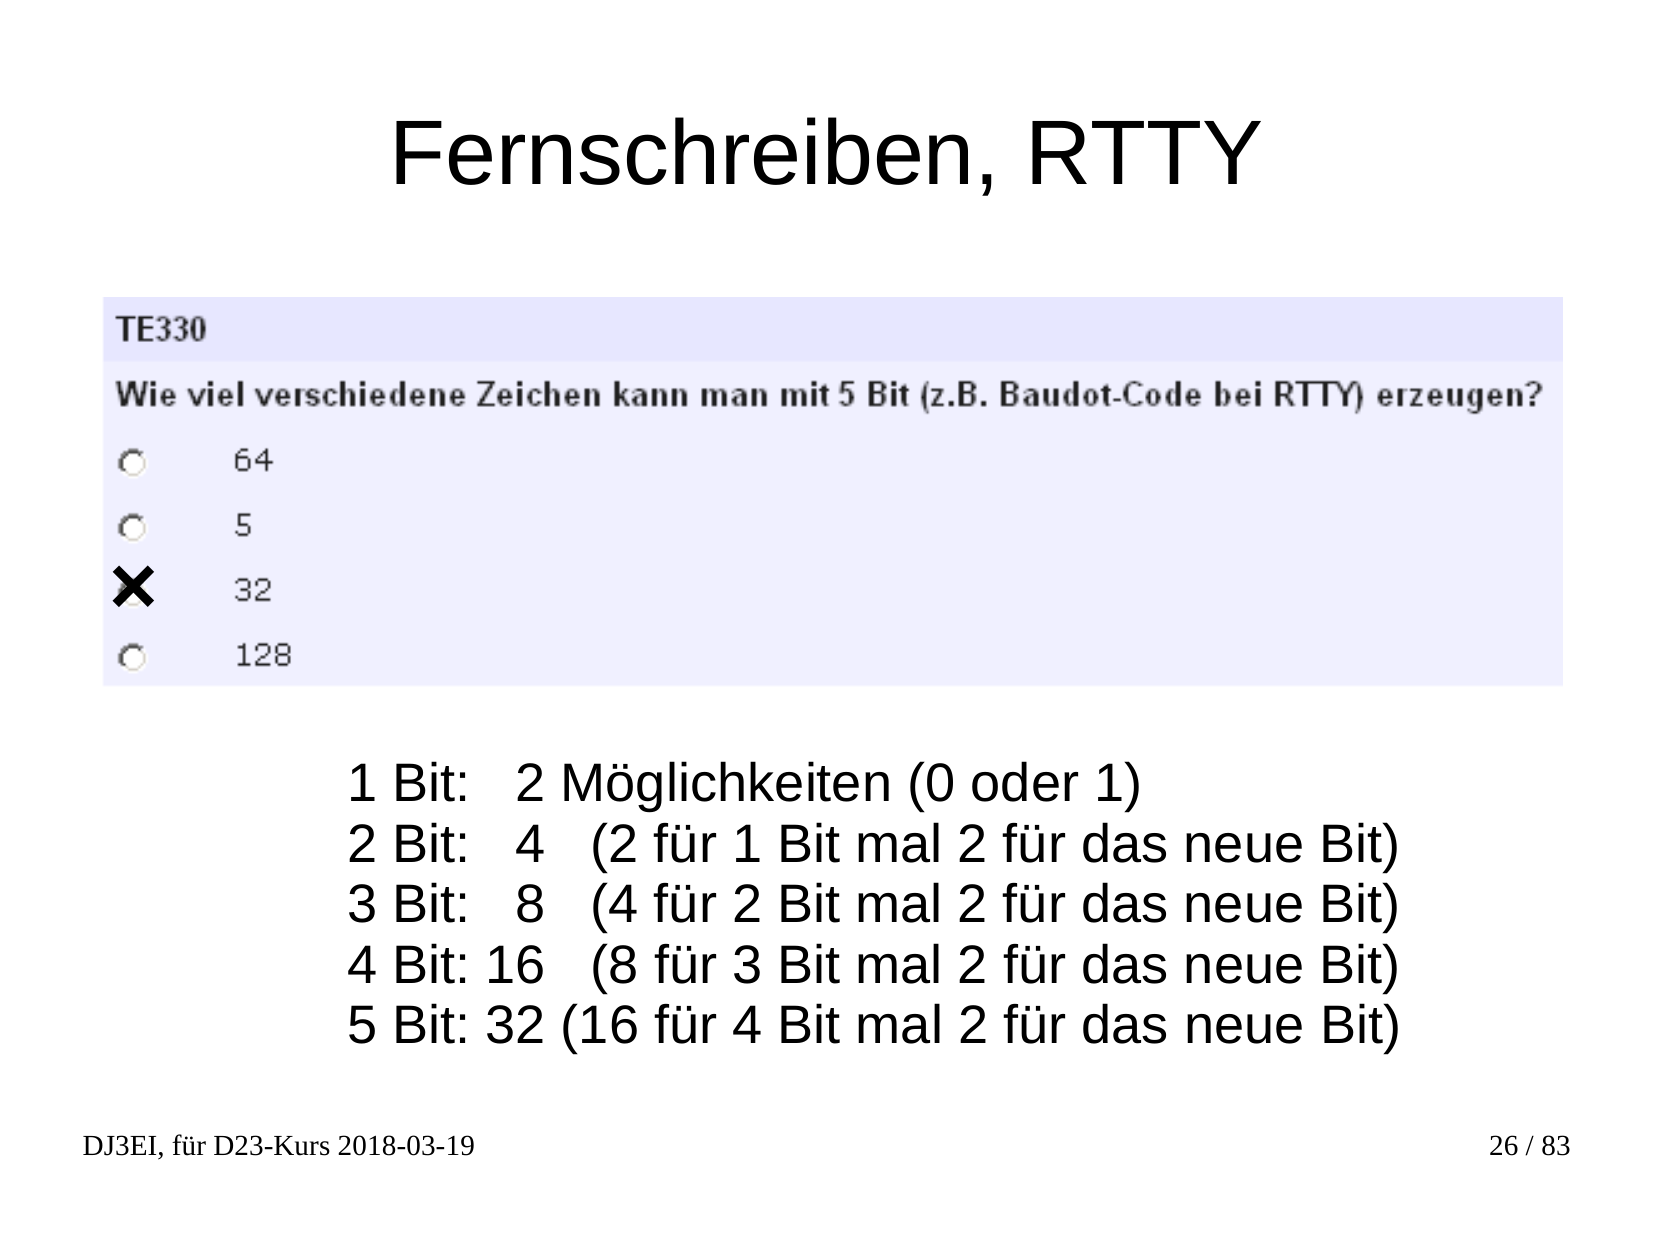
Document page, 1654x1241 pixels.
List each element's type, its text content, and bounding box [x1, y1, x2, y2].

text_box × [94, 531, 156, 640]
title Fernschreiben, RTTY [82, 49, 1571, 257]
picture [94, 297, 1563, 709]
text_box 1 Bit: 2 Möglichkeiten (0 oder 1) 2 Bit: 4 (2 für 1 Bit mal 2 für das neue Bit) 3 Bit: 8 (4 für 2 Bit mal 2 für das neue Bit) 4 Bit: 16 (8 für 3 Bit mal 2 für das neue Bit) 5 Bit: 32 (16 für 4 Bit mal 2 für das neue Bit) [332, 745, 1418, 1063]
